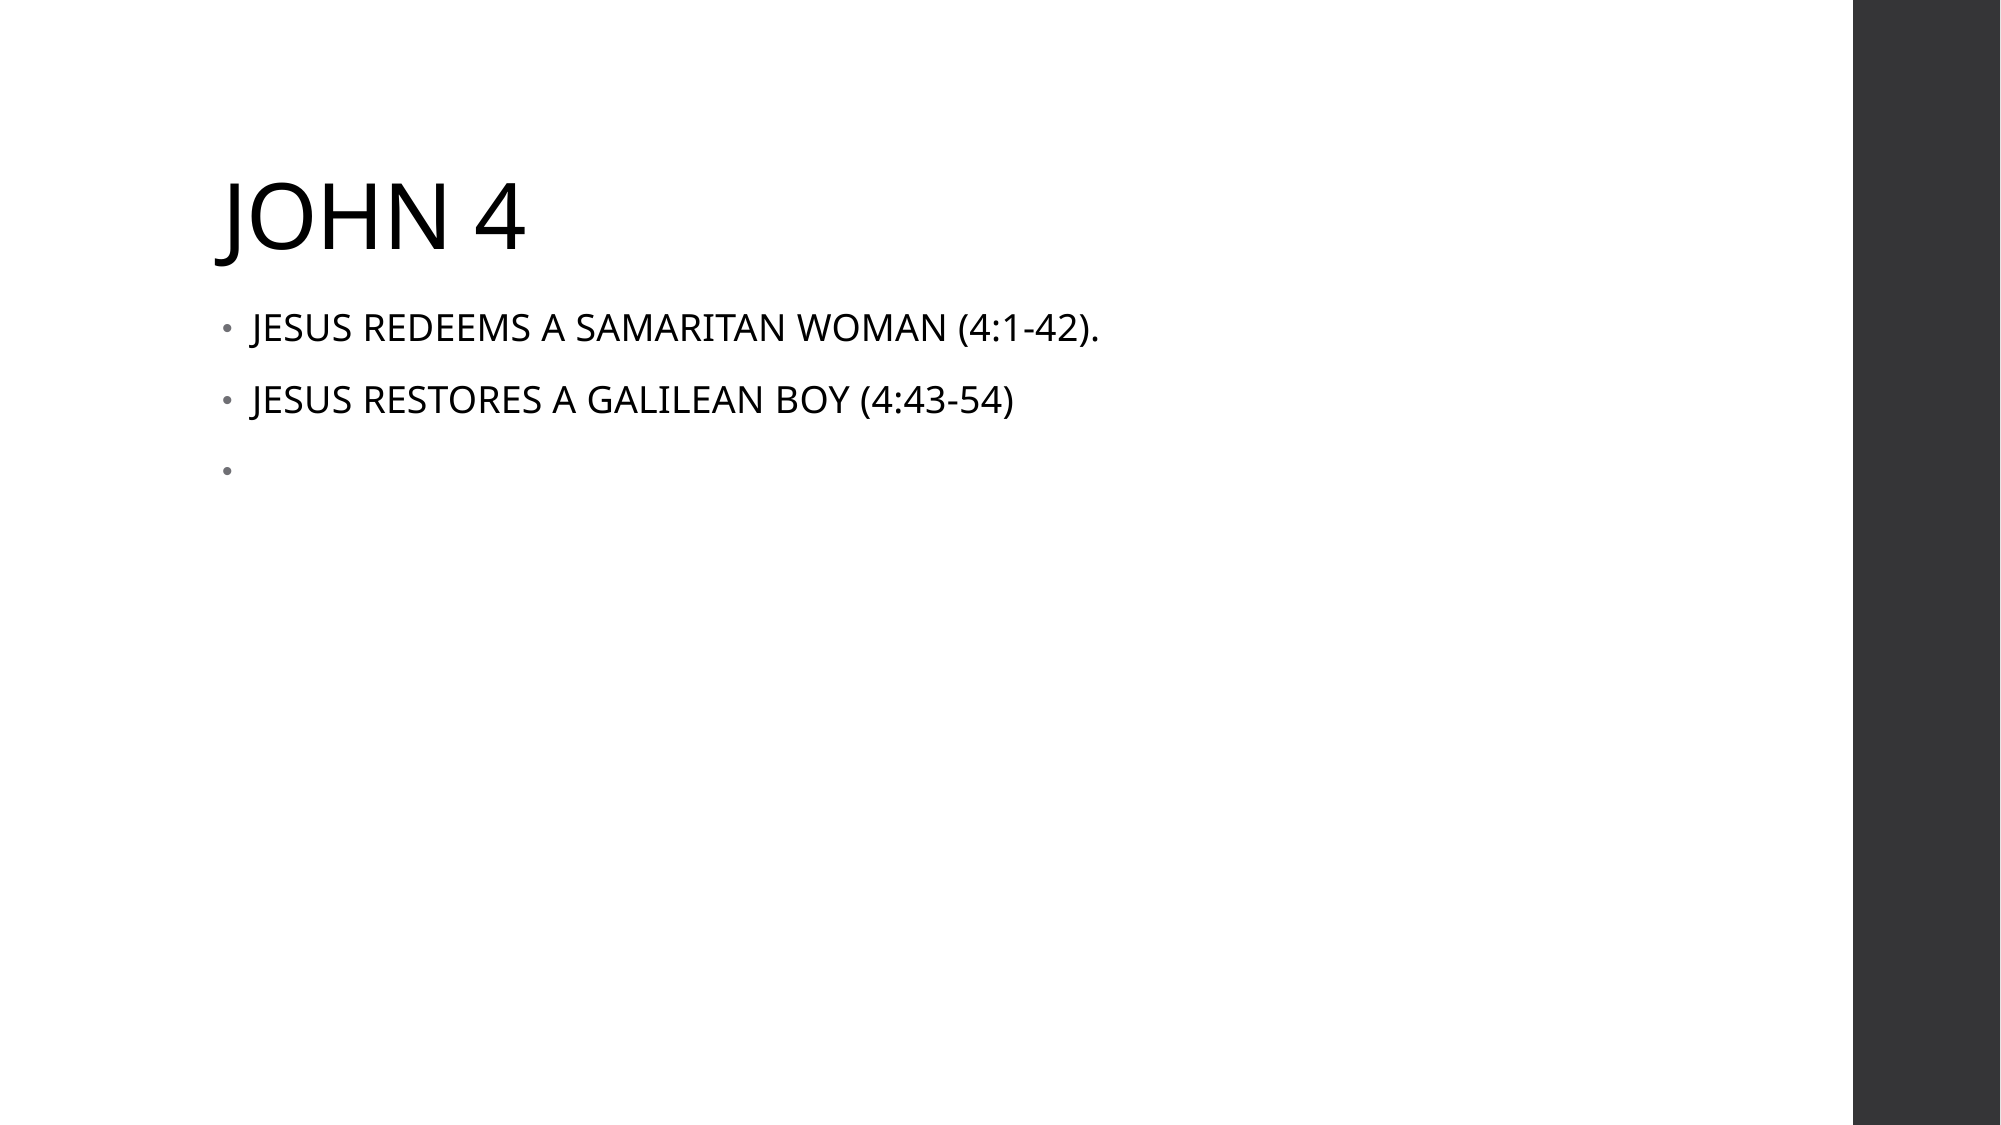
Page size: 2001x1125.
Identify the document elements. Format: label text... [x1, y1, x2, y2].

list JESUS REDEEMS A SAMARITAN WOMAN (4:1-42). JESUS RESTORES A GALILEAN BOY (4:43-54) [206, 299, 1617, 1014]
title JOHN 4 [206, 60, 1797, 278]
